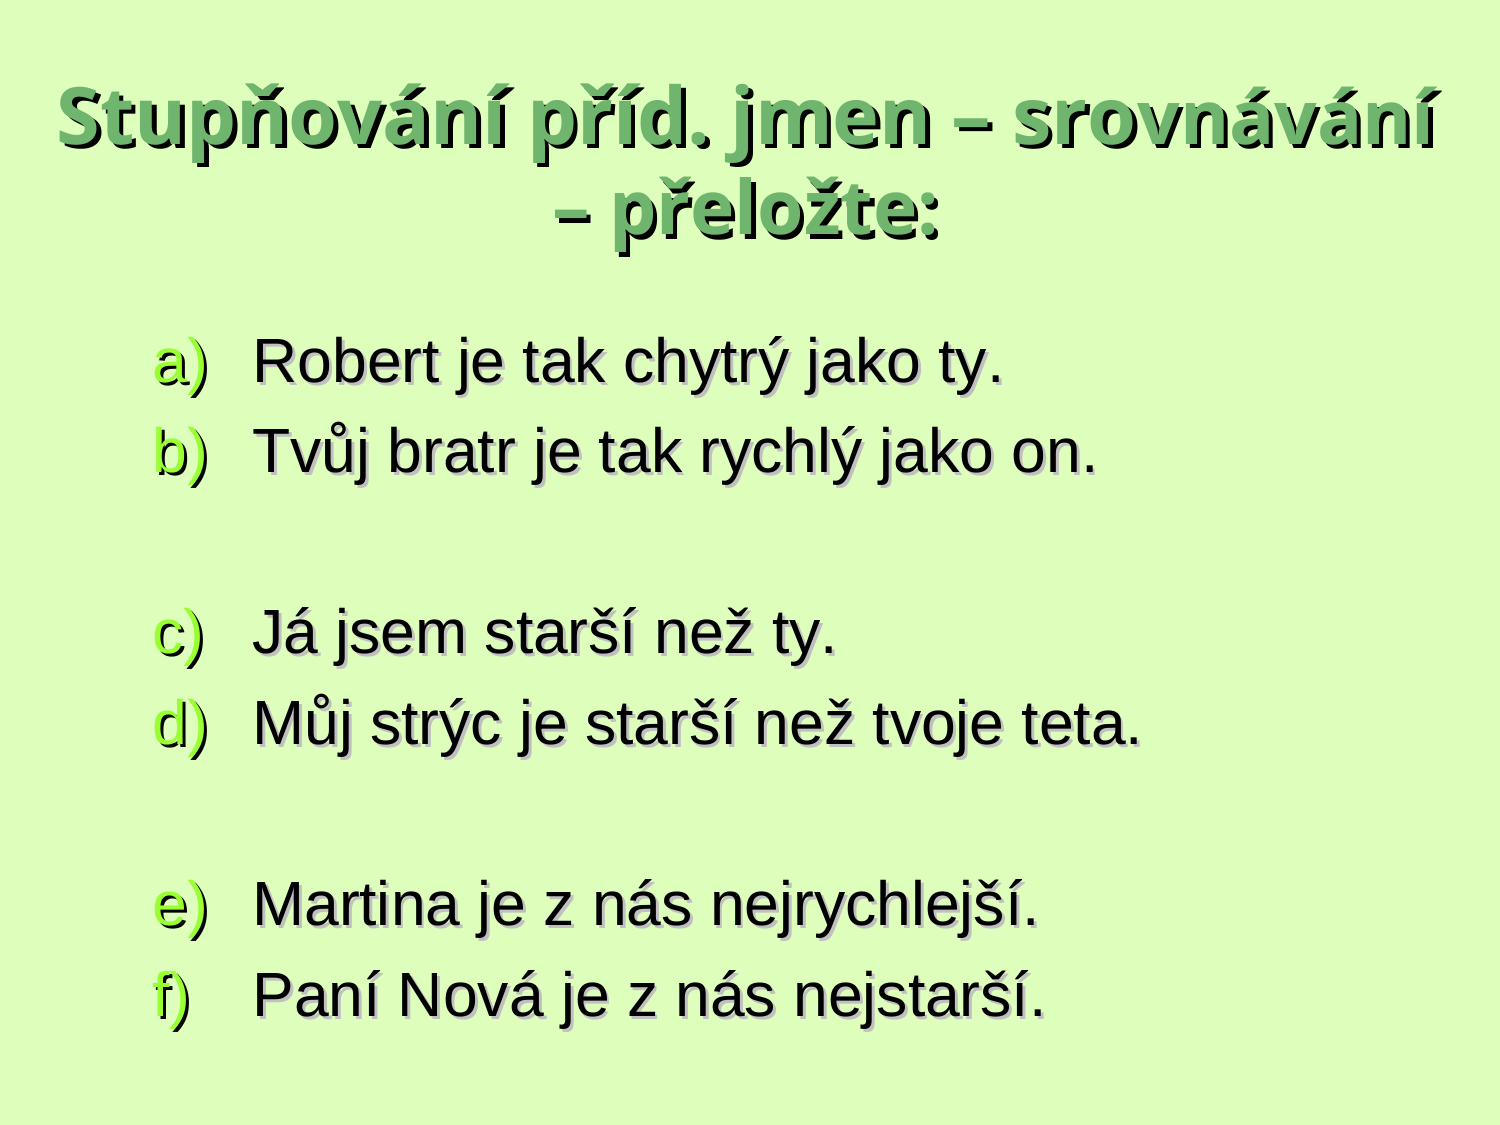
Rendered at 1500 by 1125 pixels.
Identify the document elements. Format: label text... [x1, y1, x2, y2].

list Robert je tak chytrý jako ty. Tvůj bratr je tak rychlý jako on. Já jsem starší než ty. Můj strýc je starší než tvoje teta. Martina je z nás nejrychlejší. Paní Nová je z nás nejstarší. [137, 312, 1451, 1037]
title Stupňování příd. jmen – srovnávání – přeložte: [41, 40, 1451, 276]
